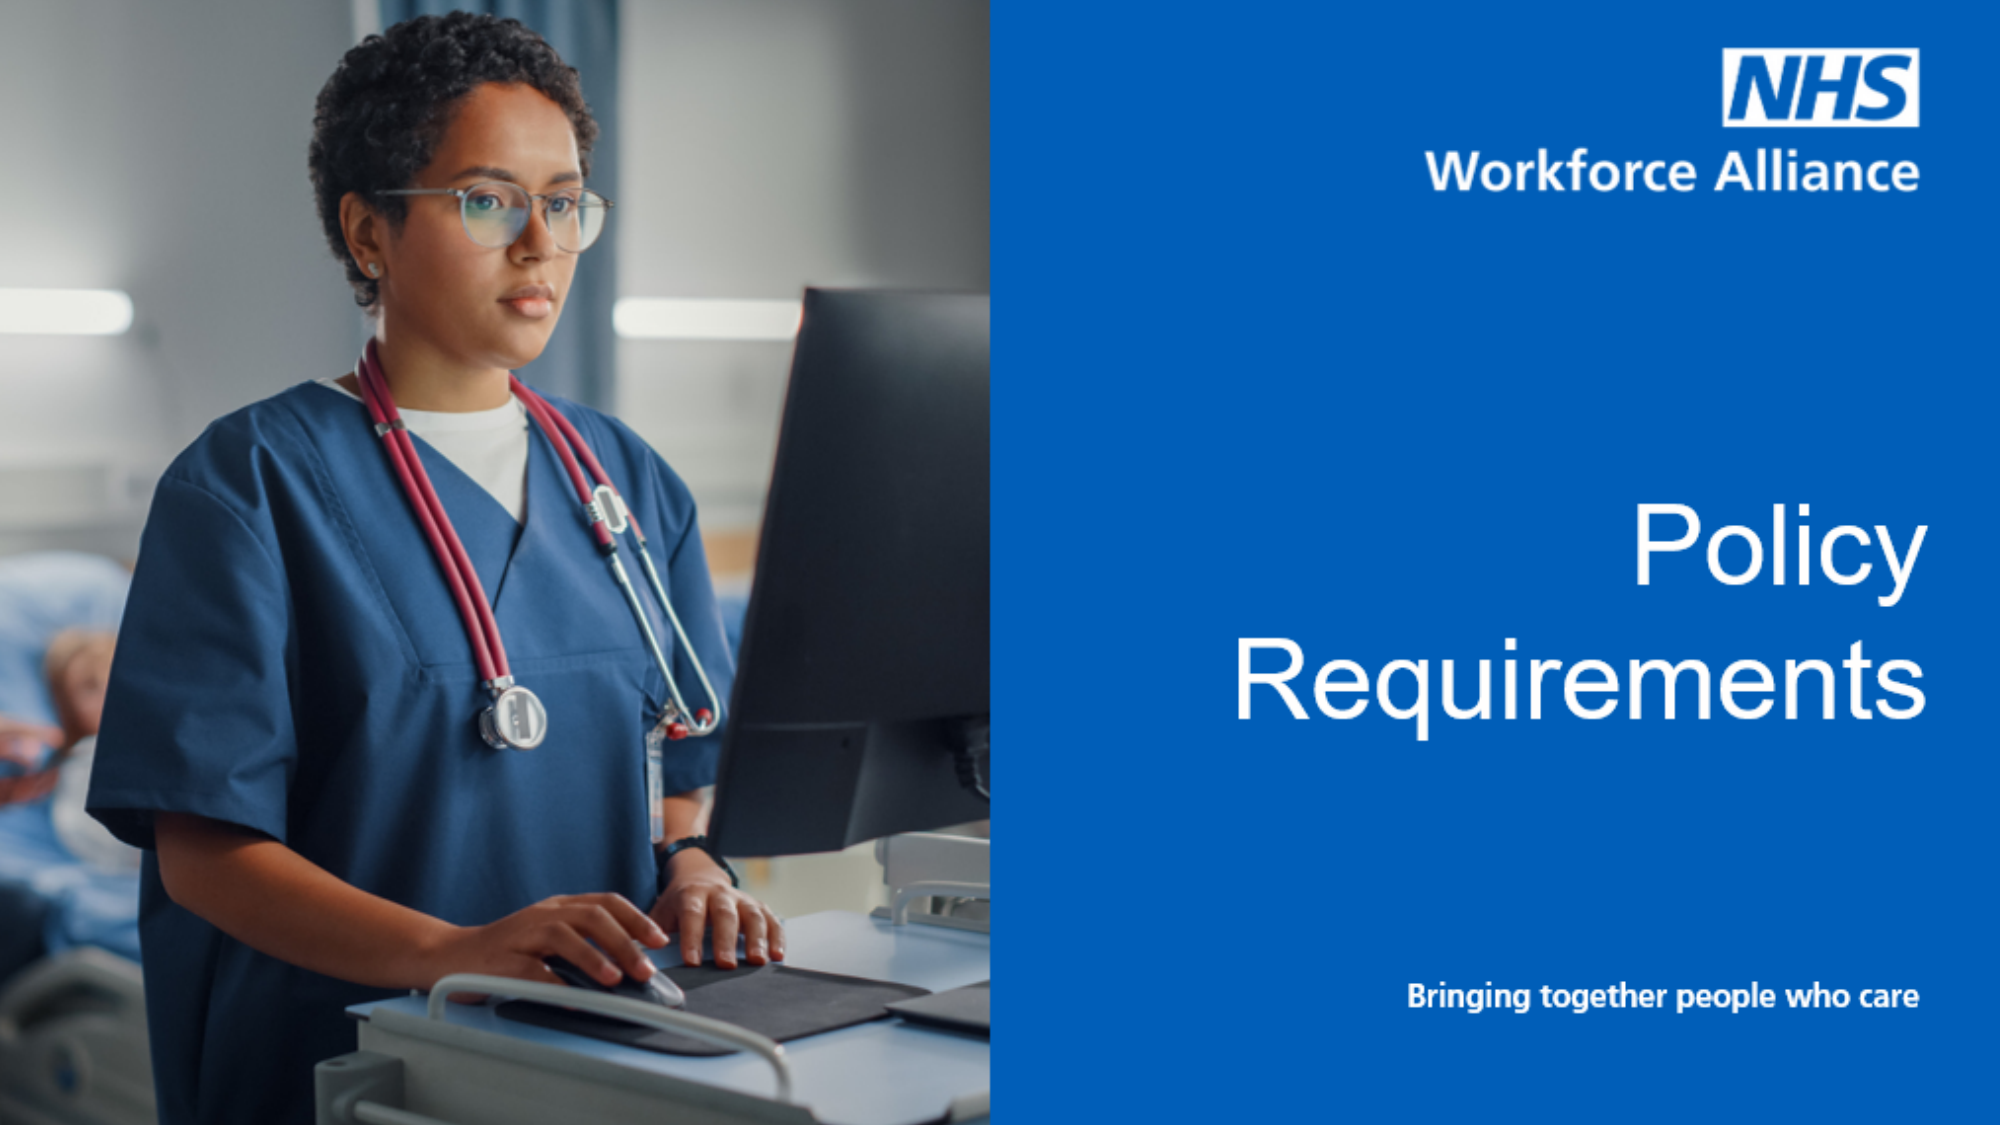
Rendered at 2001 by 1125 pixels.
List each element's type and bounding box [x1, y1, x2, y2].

text_box [50, 50, 543, 543]
picture [0, 0, 2000, 1125]
